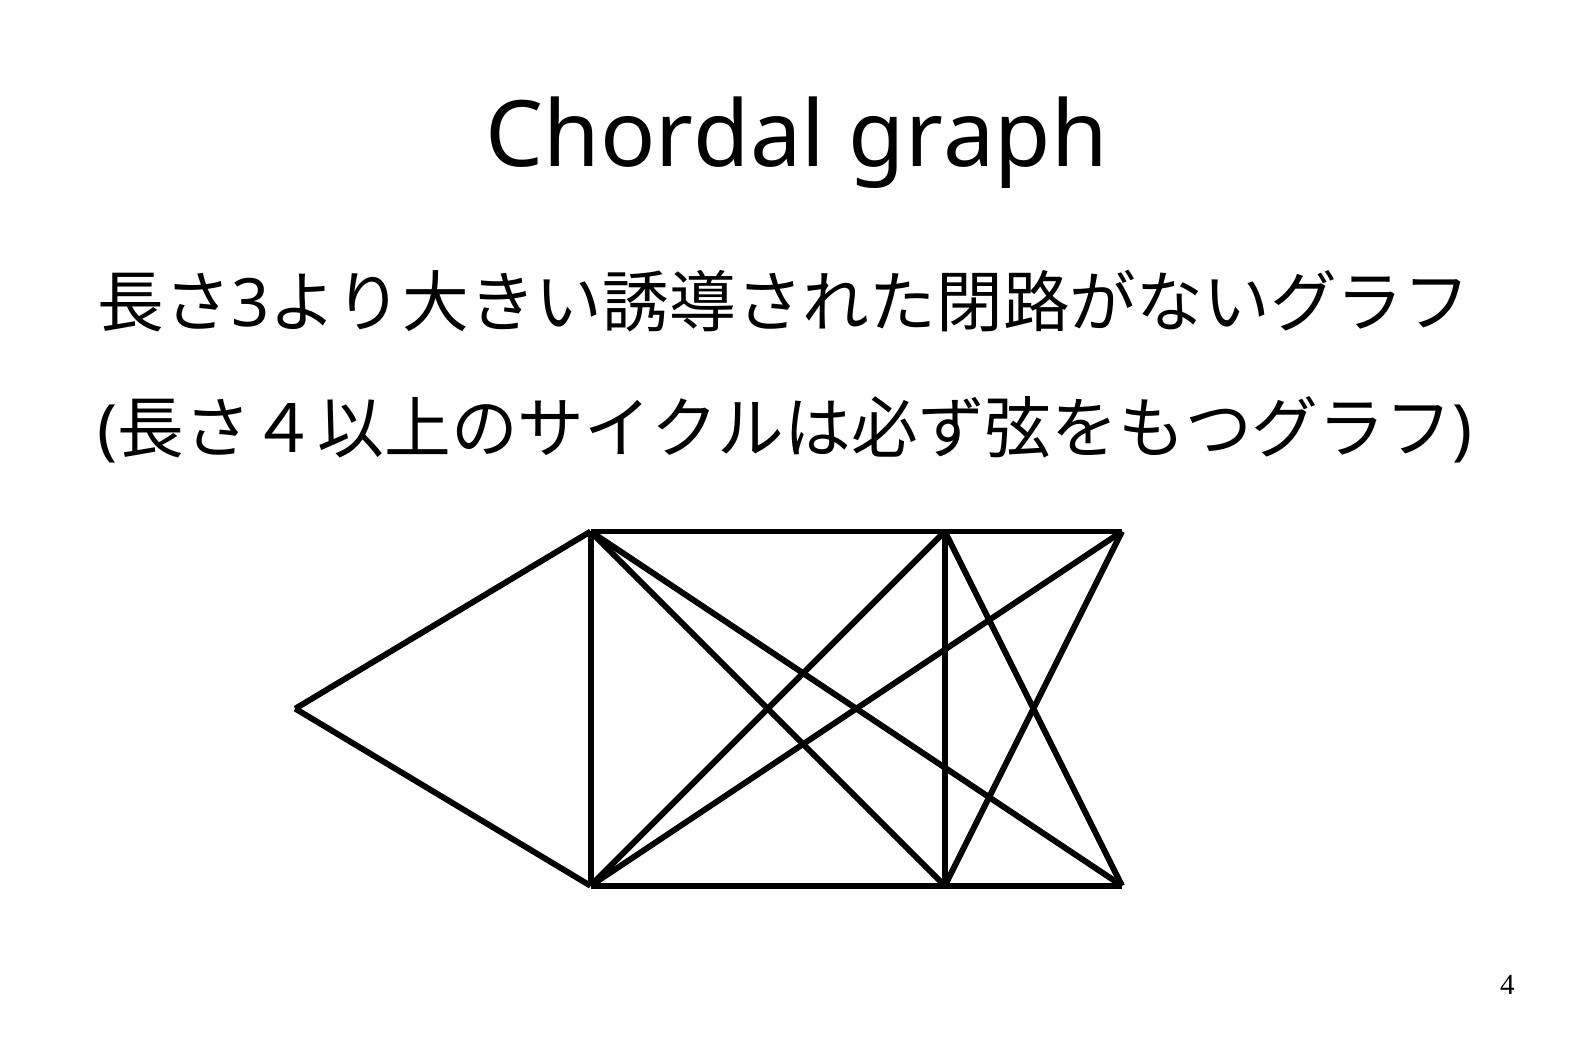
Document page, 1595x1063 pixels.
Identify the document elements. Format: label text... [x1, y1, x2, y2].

title Chordal graph [79, 42, 1515, 220]
list 長さ3より大きい誘導された閉路がないグラフ (長さ４以上のサイクルは必ず弦をもつグラフ) [79, 248, 1515, 951]
